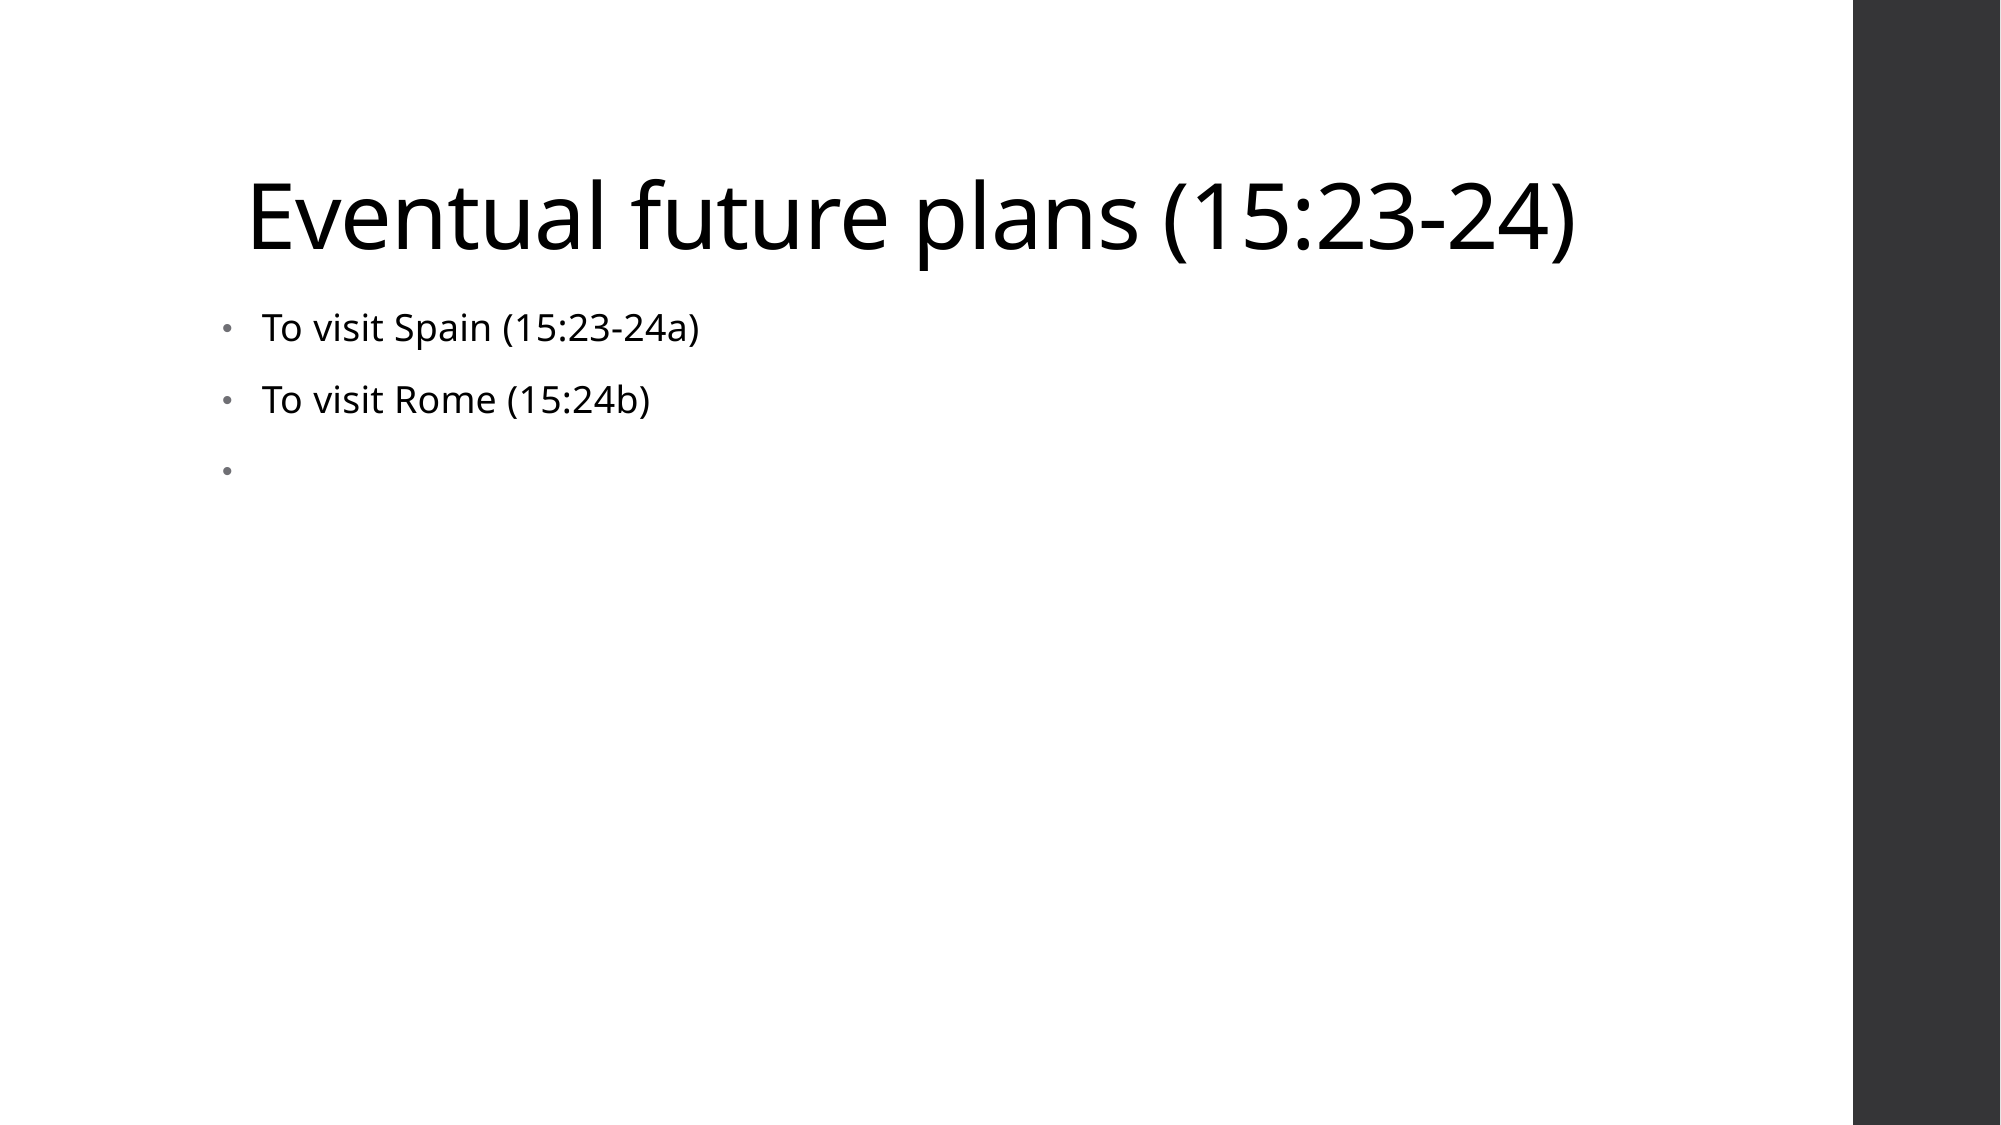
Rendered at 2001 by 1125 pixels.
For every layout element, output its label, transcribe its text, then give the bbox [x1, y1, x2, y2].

title Eventual future plans (15:23-24) [206, 60, 1797, 278]
list To visit Spain (15:23-24a) To visit Rome (15:24b) [206, 299, 1617, 1014]
